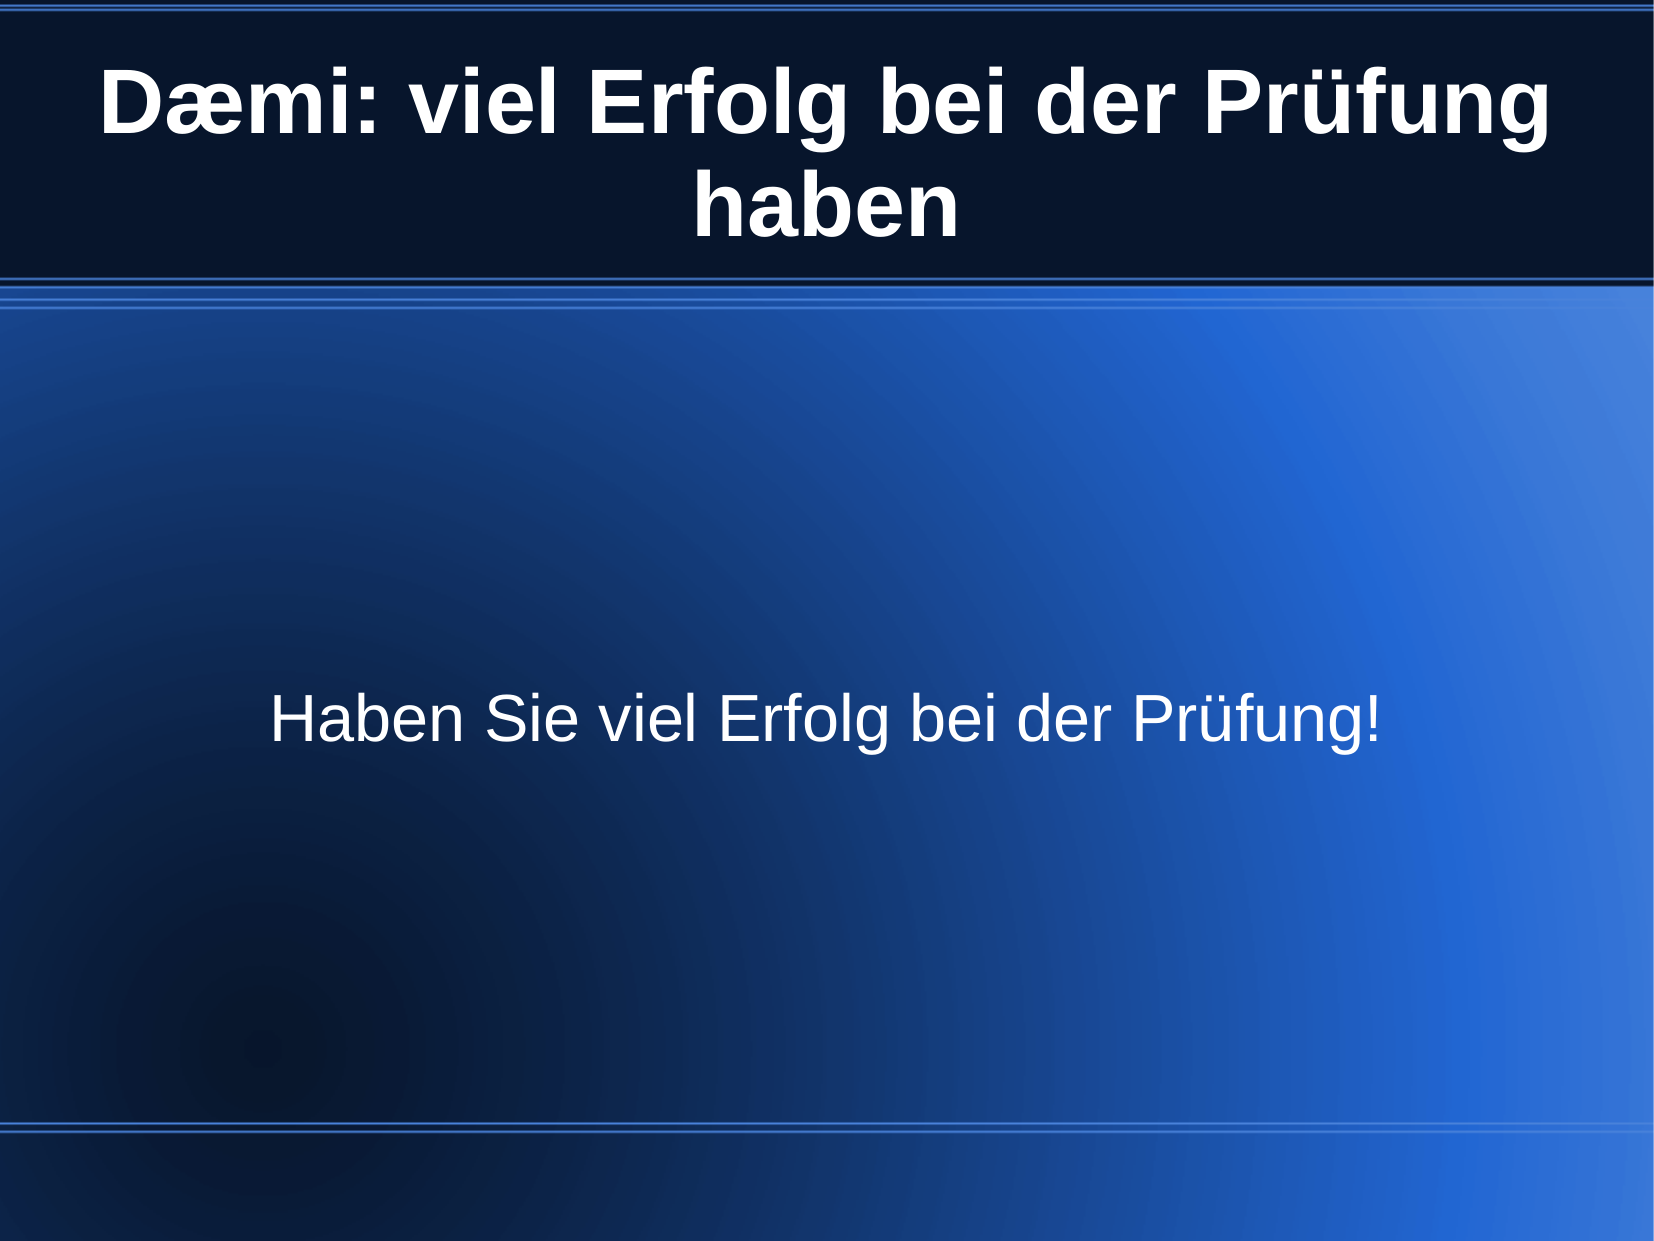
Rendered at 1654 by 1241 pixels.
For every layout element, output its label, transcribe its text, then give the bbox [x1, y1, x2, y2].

picture [0, 0, 1654, 1241]
subtitle Haben Sie viel Erfolg bei der Prüfung! [82, 374, 1571, 1062]
title Dæmi: viel Erfolg bei der Prüfung haben [82, 50, 1571, 256]
